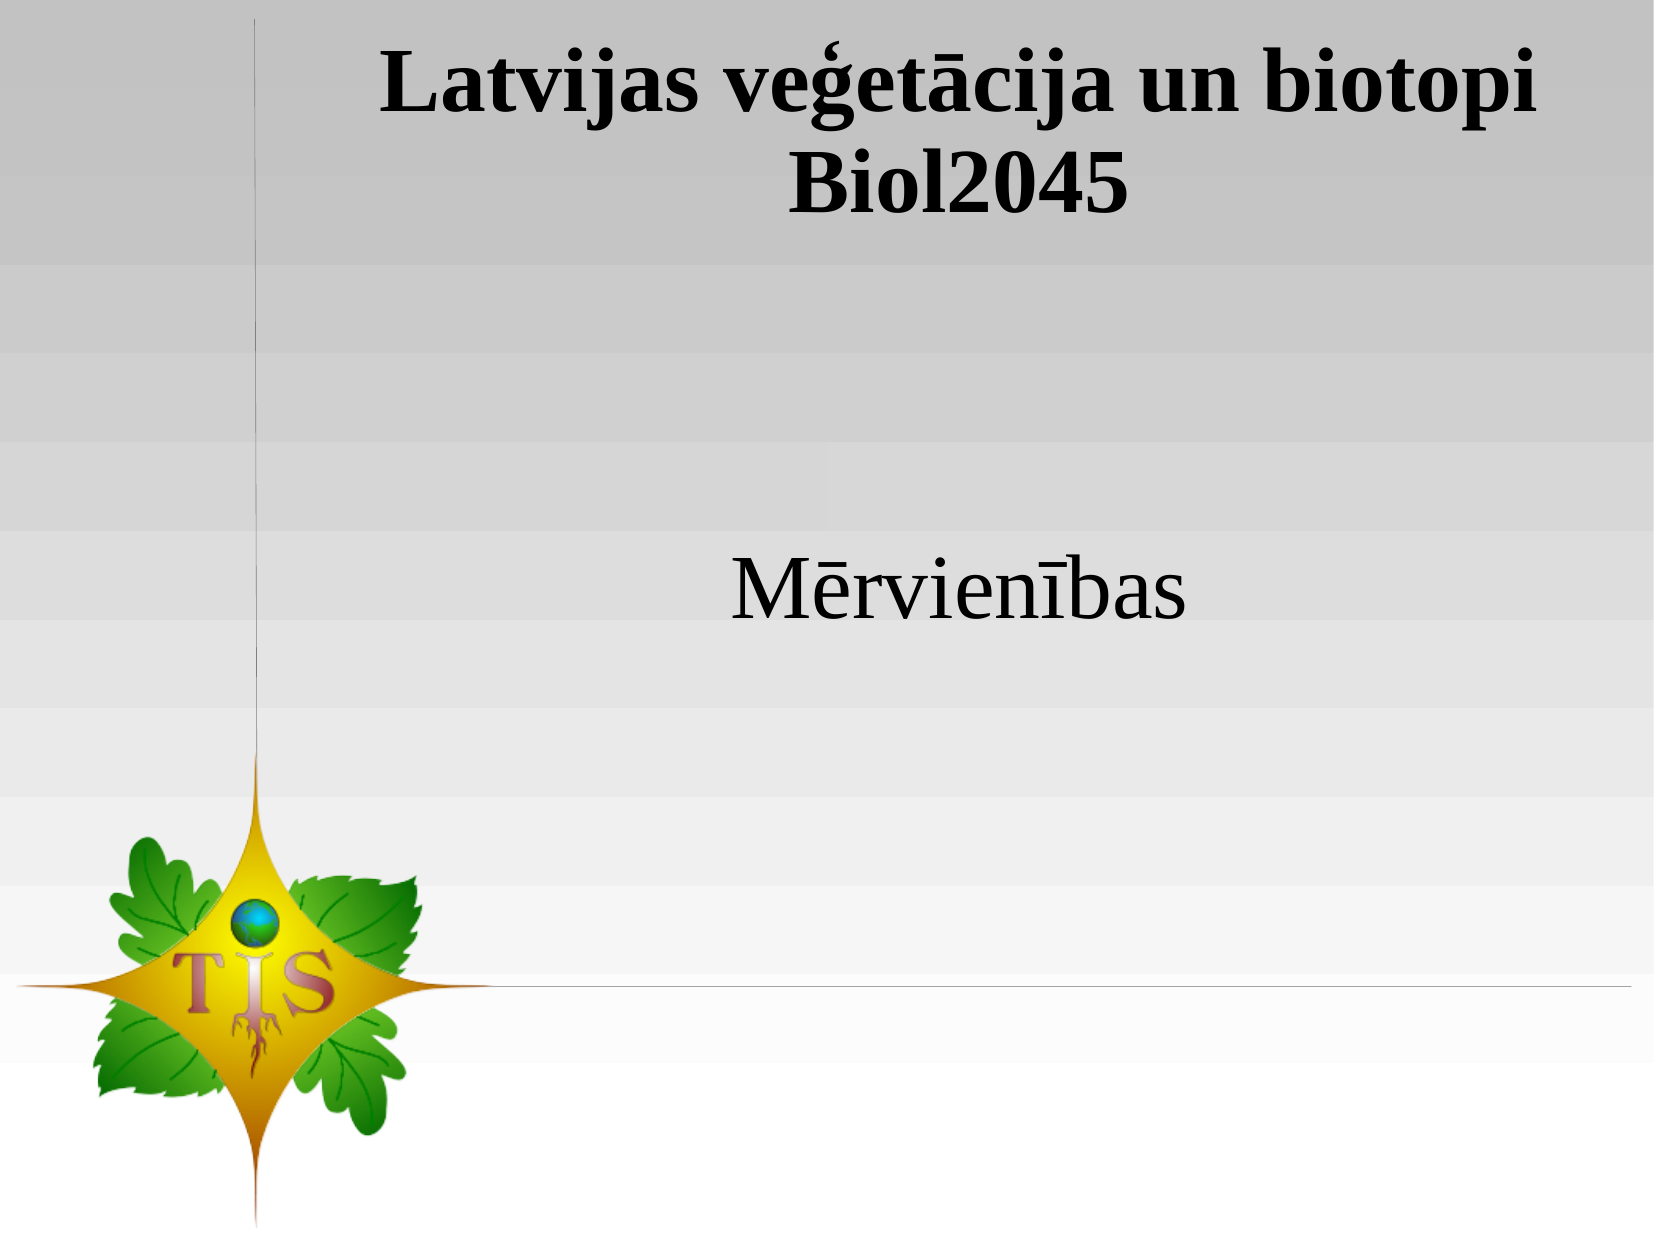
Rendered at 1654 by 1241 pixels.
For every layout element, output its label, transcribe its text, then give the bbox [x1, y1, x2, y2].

picture [0, 0, 1654, 1241]
title Mērvienības [295, 314, 1625, 861]
